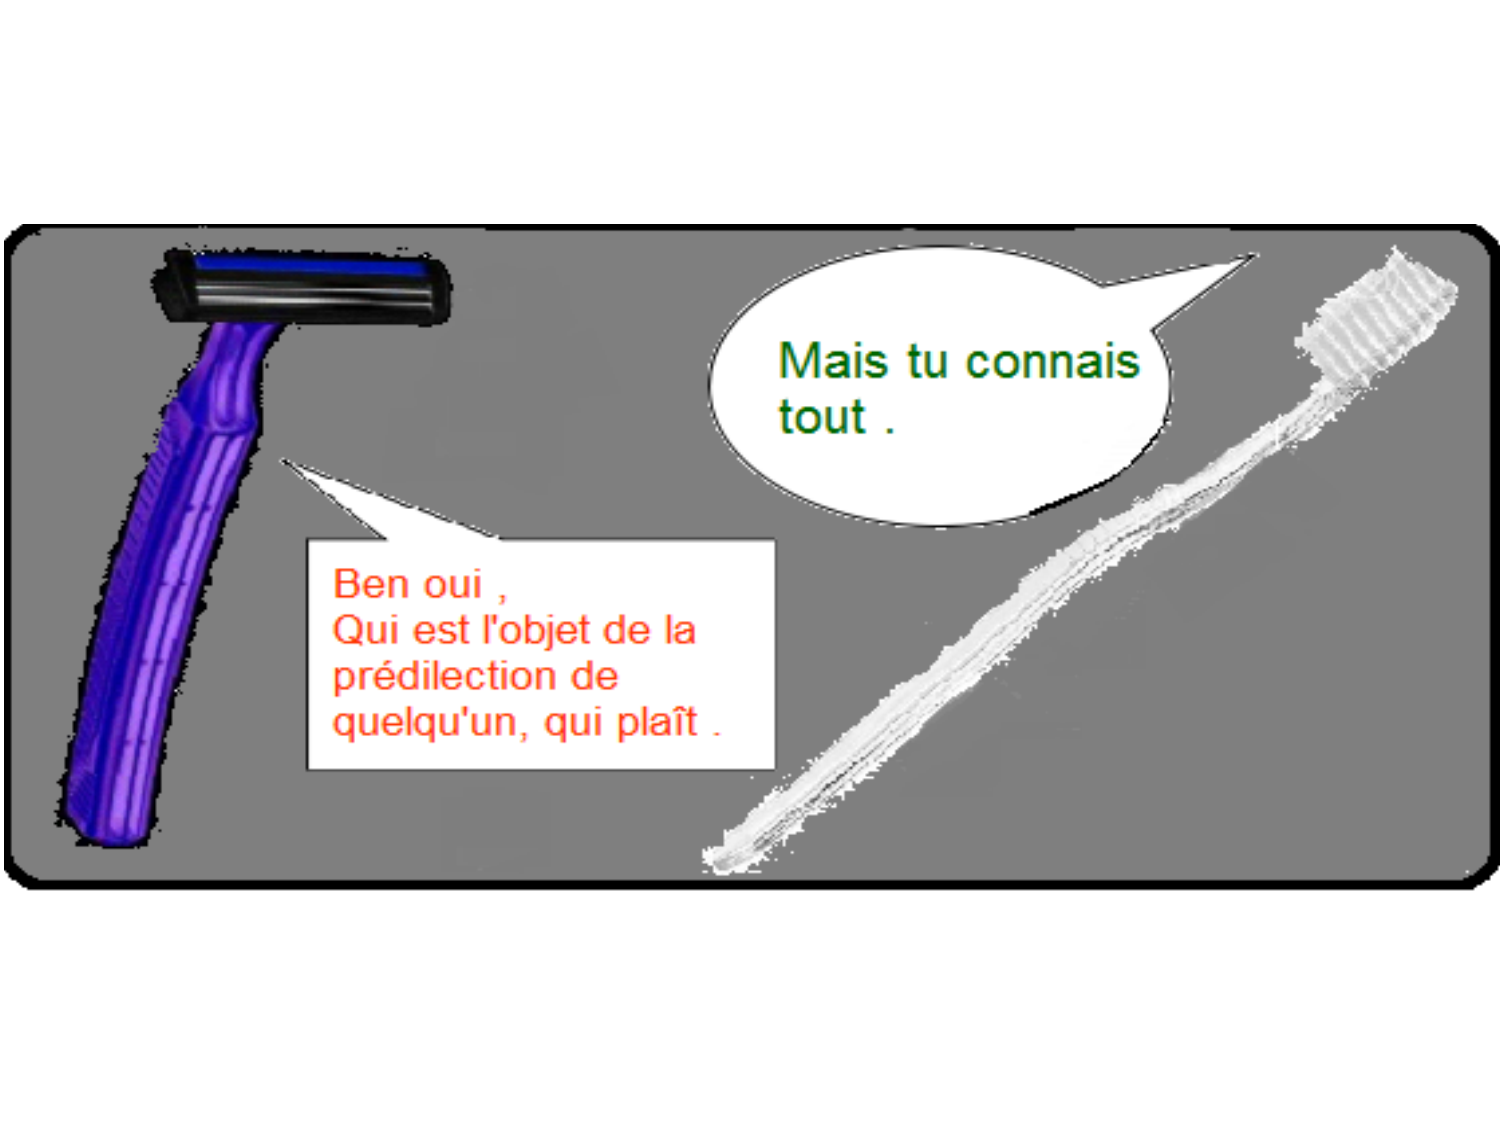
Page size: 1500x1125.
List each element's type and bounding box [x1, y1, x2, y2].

chart [4, 224, 1500, 893]
